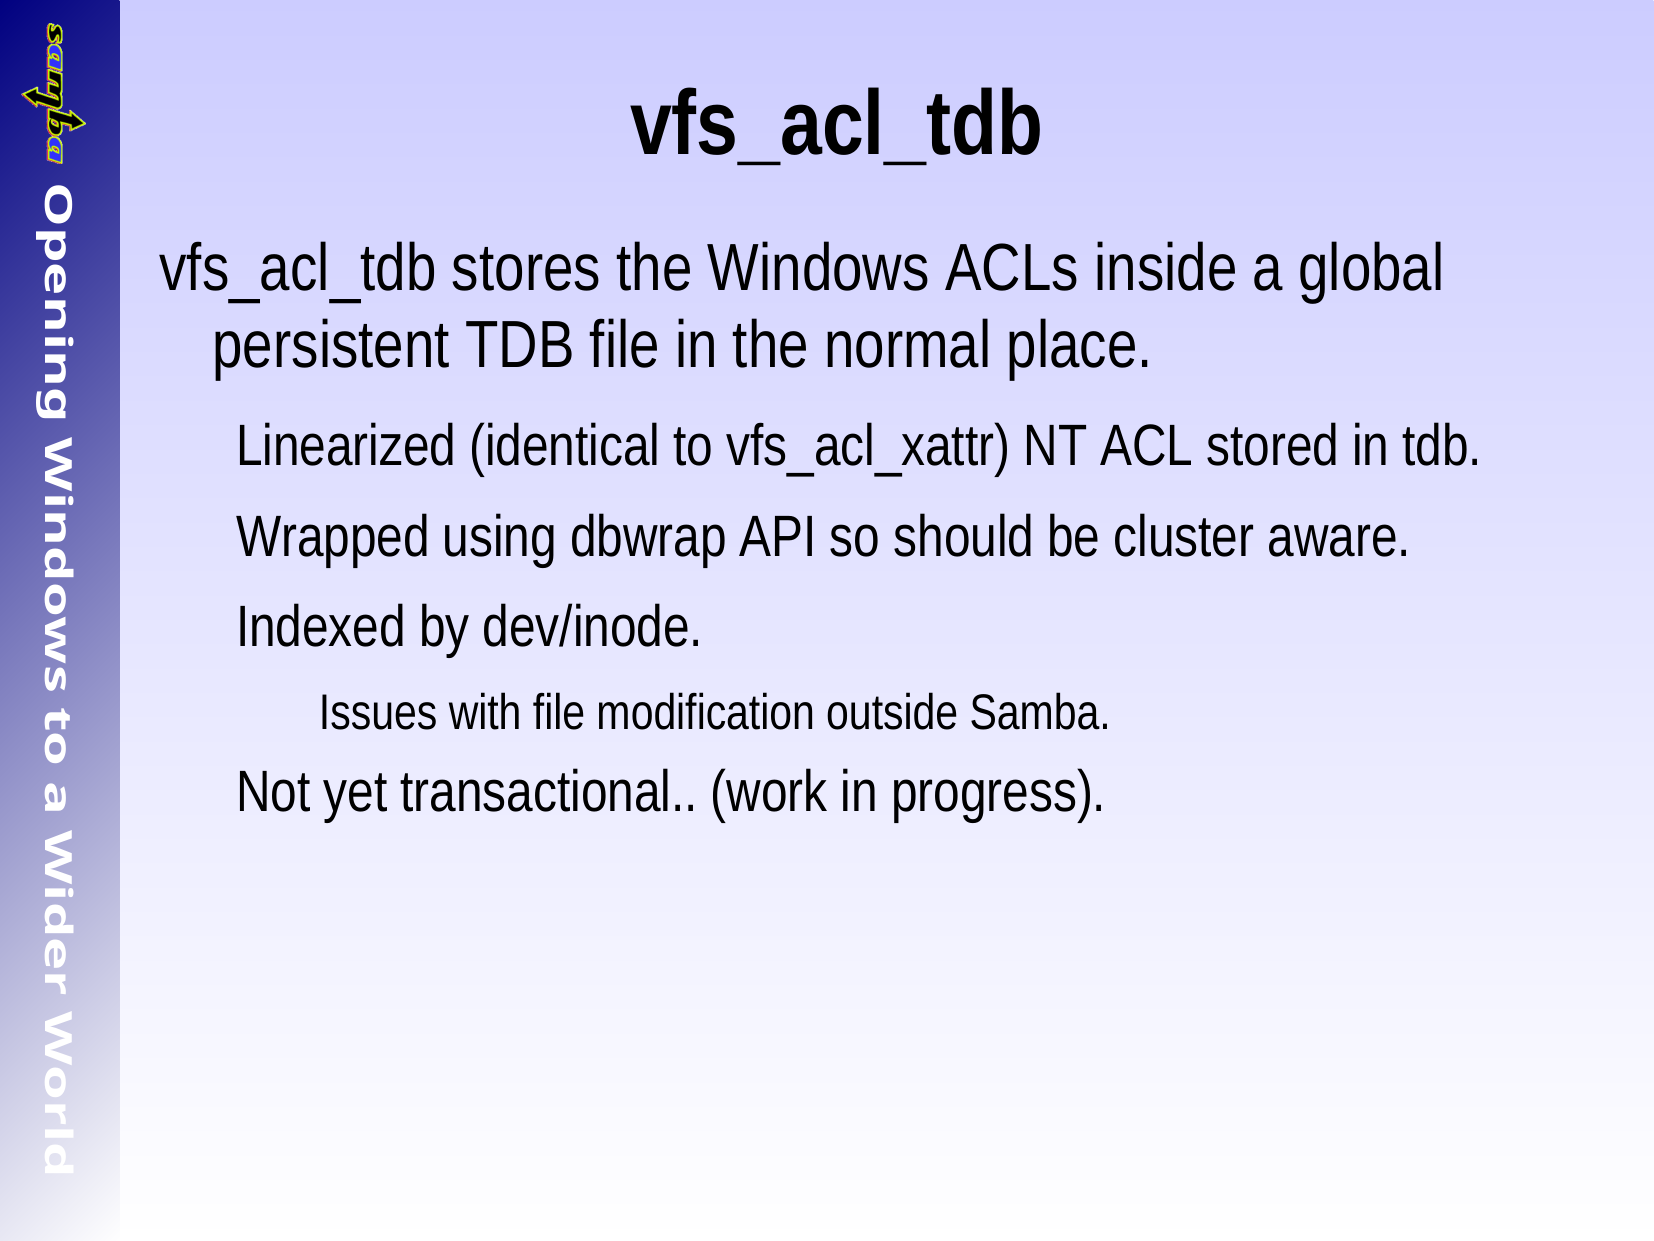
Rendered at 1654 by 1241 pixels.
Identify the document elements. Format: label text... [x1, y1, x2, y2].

list vfs_acl_tdb stores the Windows ACLs inside a global persistent TDB file in the normal place. Linearized (identical to vfs_acl_xattr) NT ACL stored in tdb. Wrapped using dbwrap API so should be cluster aware. Indexed by dev/inode. Issues with file modification outside Samba. Not yet transactional.. (work in progress). [141, 228, 1554, 1045]
picture [22, 24, 86, 164]
title vfs_acl_tdb [130, 17, 1544, 225]
